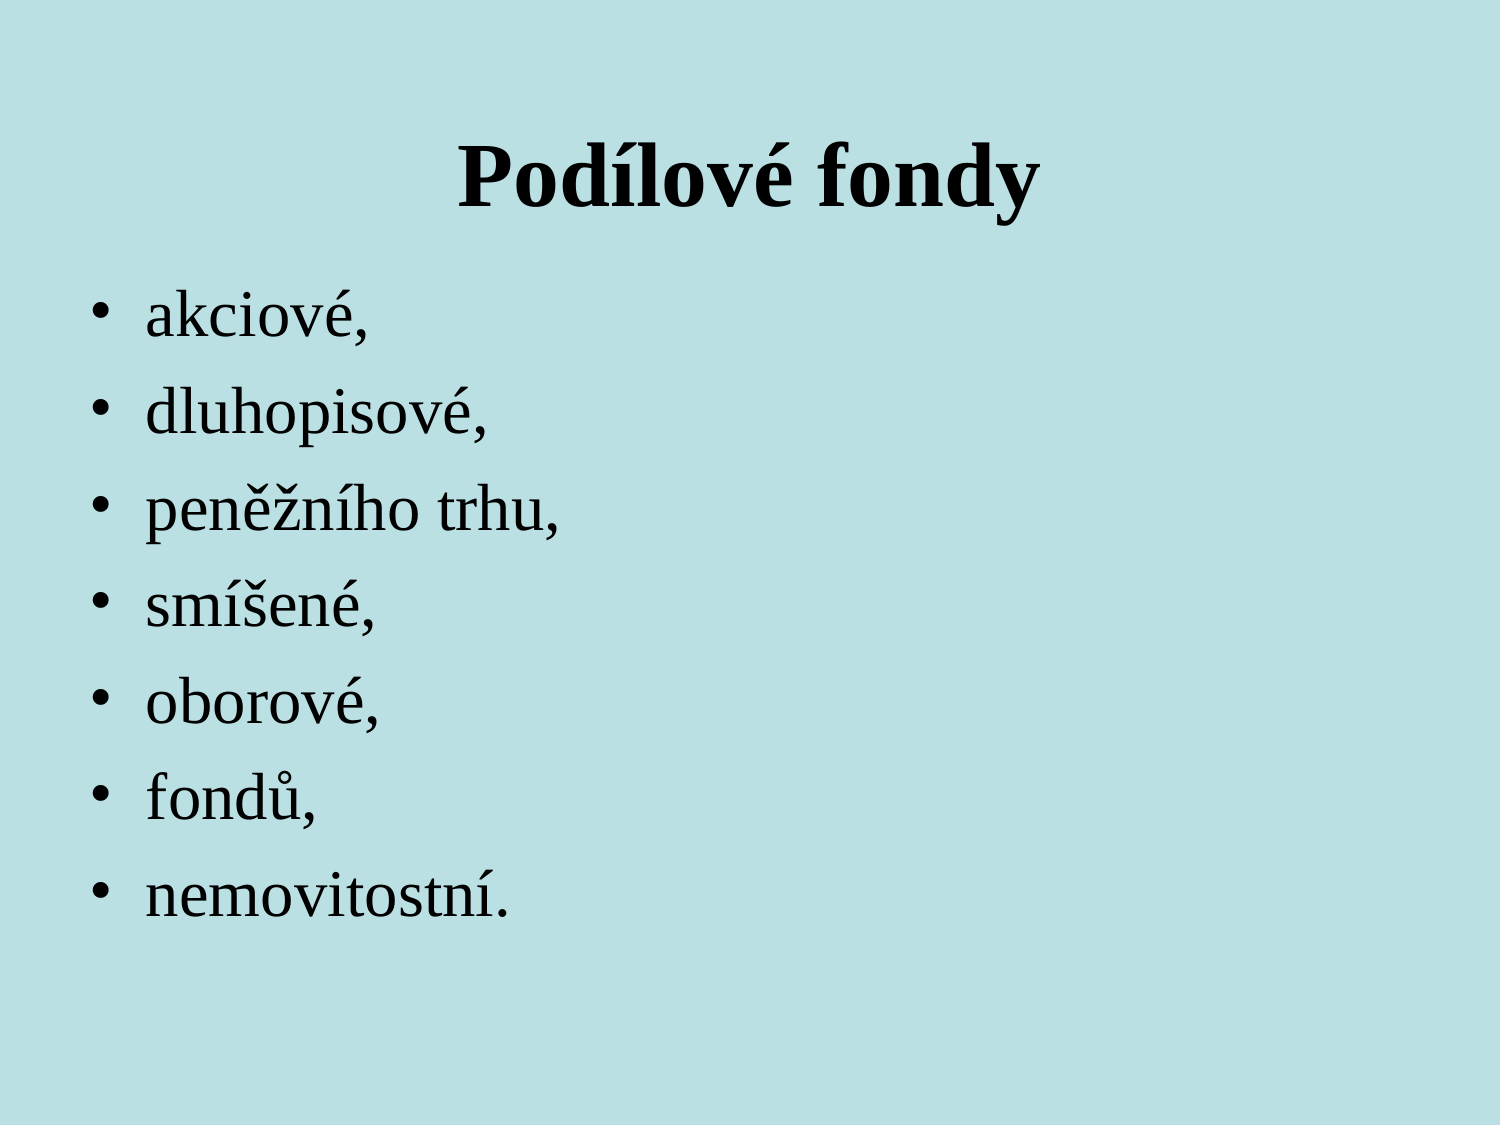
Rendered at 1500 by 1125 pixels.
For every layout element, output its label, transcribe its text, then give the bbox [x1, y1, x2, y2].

list akciové, dluhopisové, peněžního trhu, smíšené, oborové, fondů, nemovitostní. [75, 262, 1426, 1006]
title Podílové fondy [75, 44, 1426, 233]
